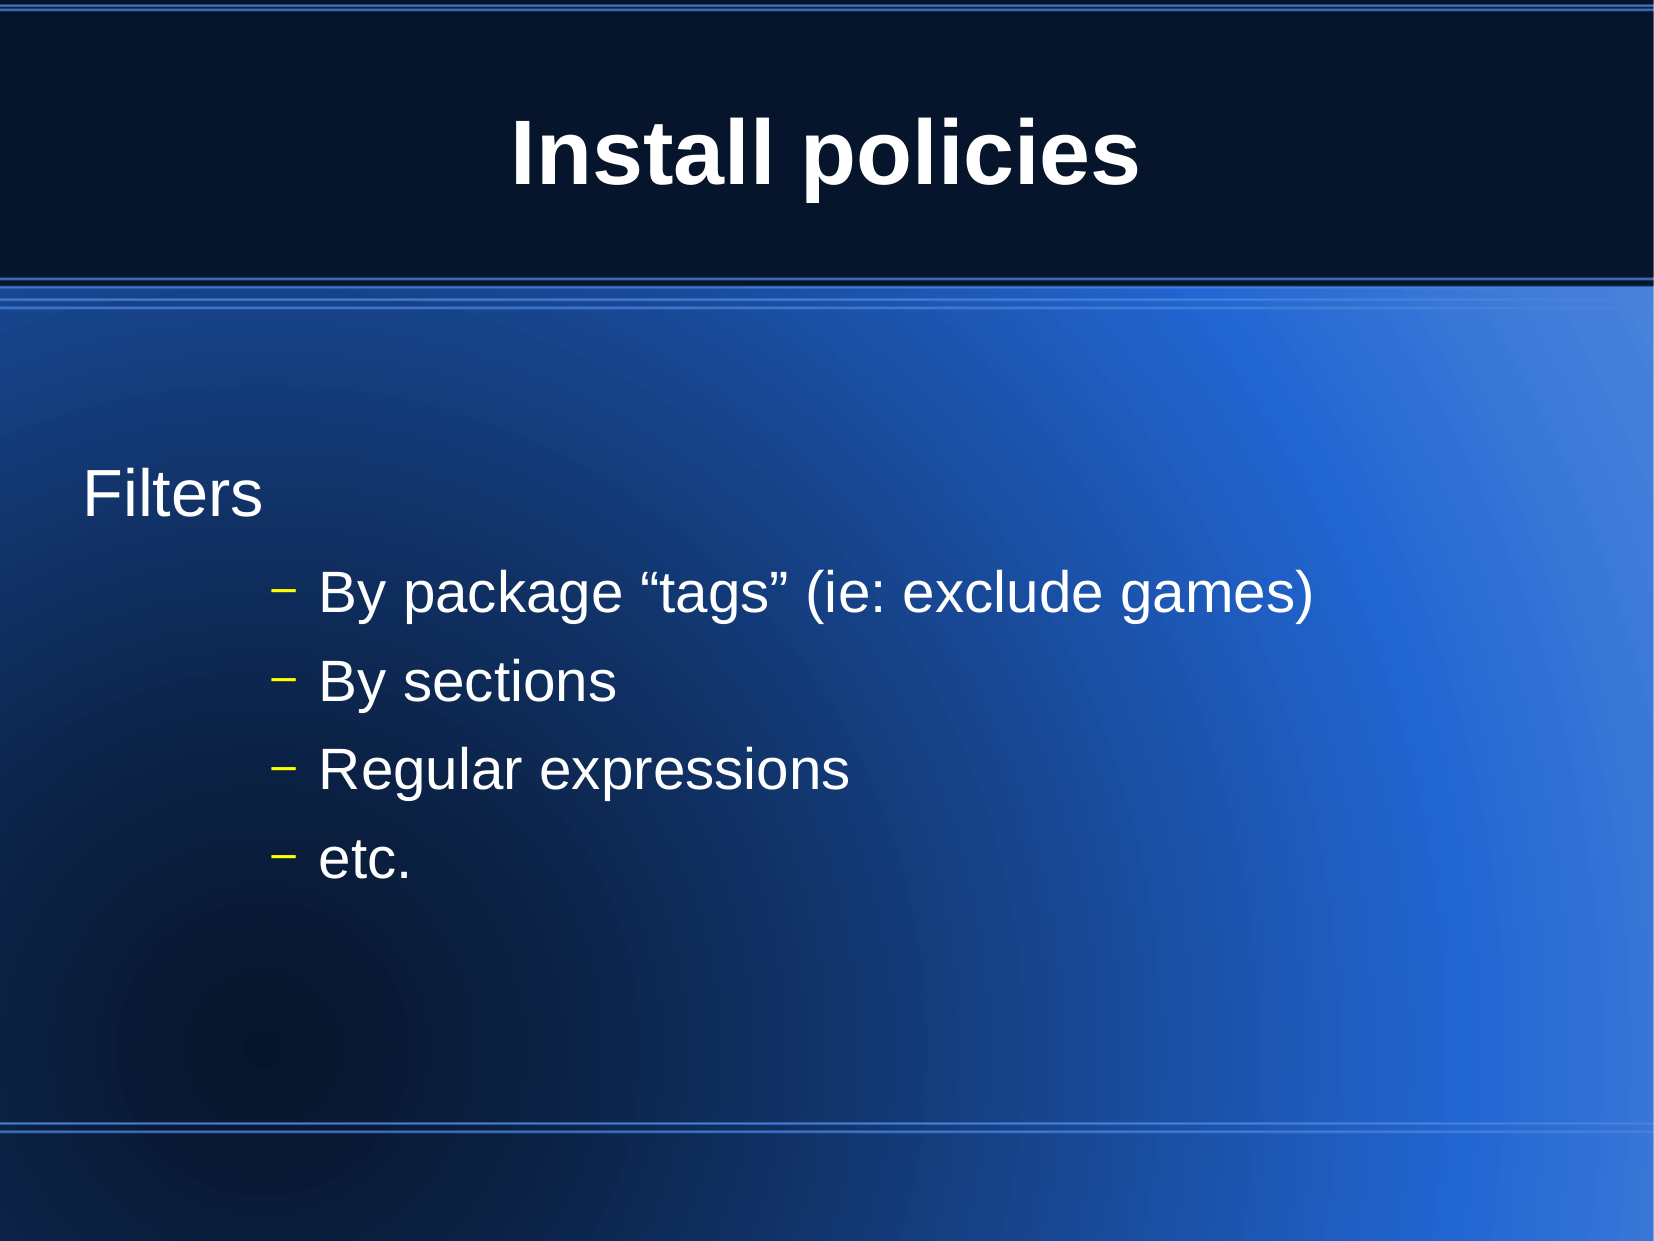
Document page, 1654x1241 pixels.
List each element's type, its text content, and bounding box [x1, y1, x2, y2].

title Install policies [82, 56, 1571, 250]
picture [0, 0, 1654, 1241]
list Filters By package “tags” (ie: exclude games) By sections Regular expressions etc. [82, 455, 1571, 910]
